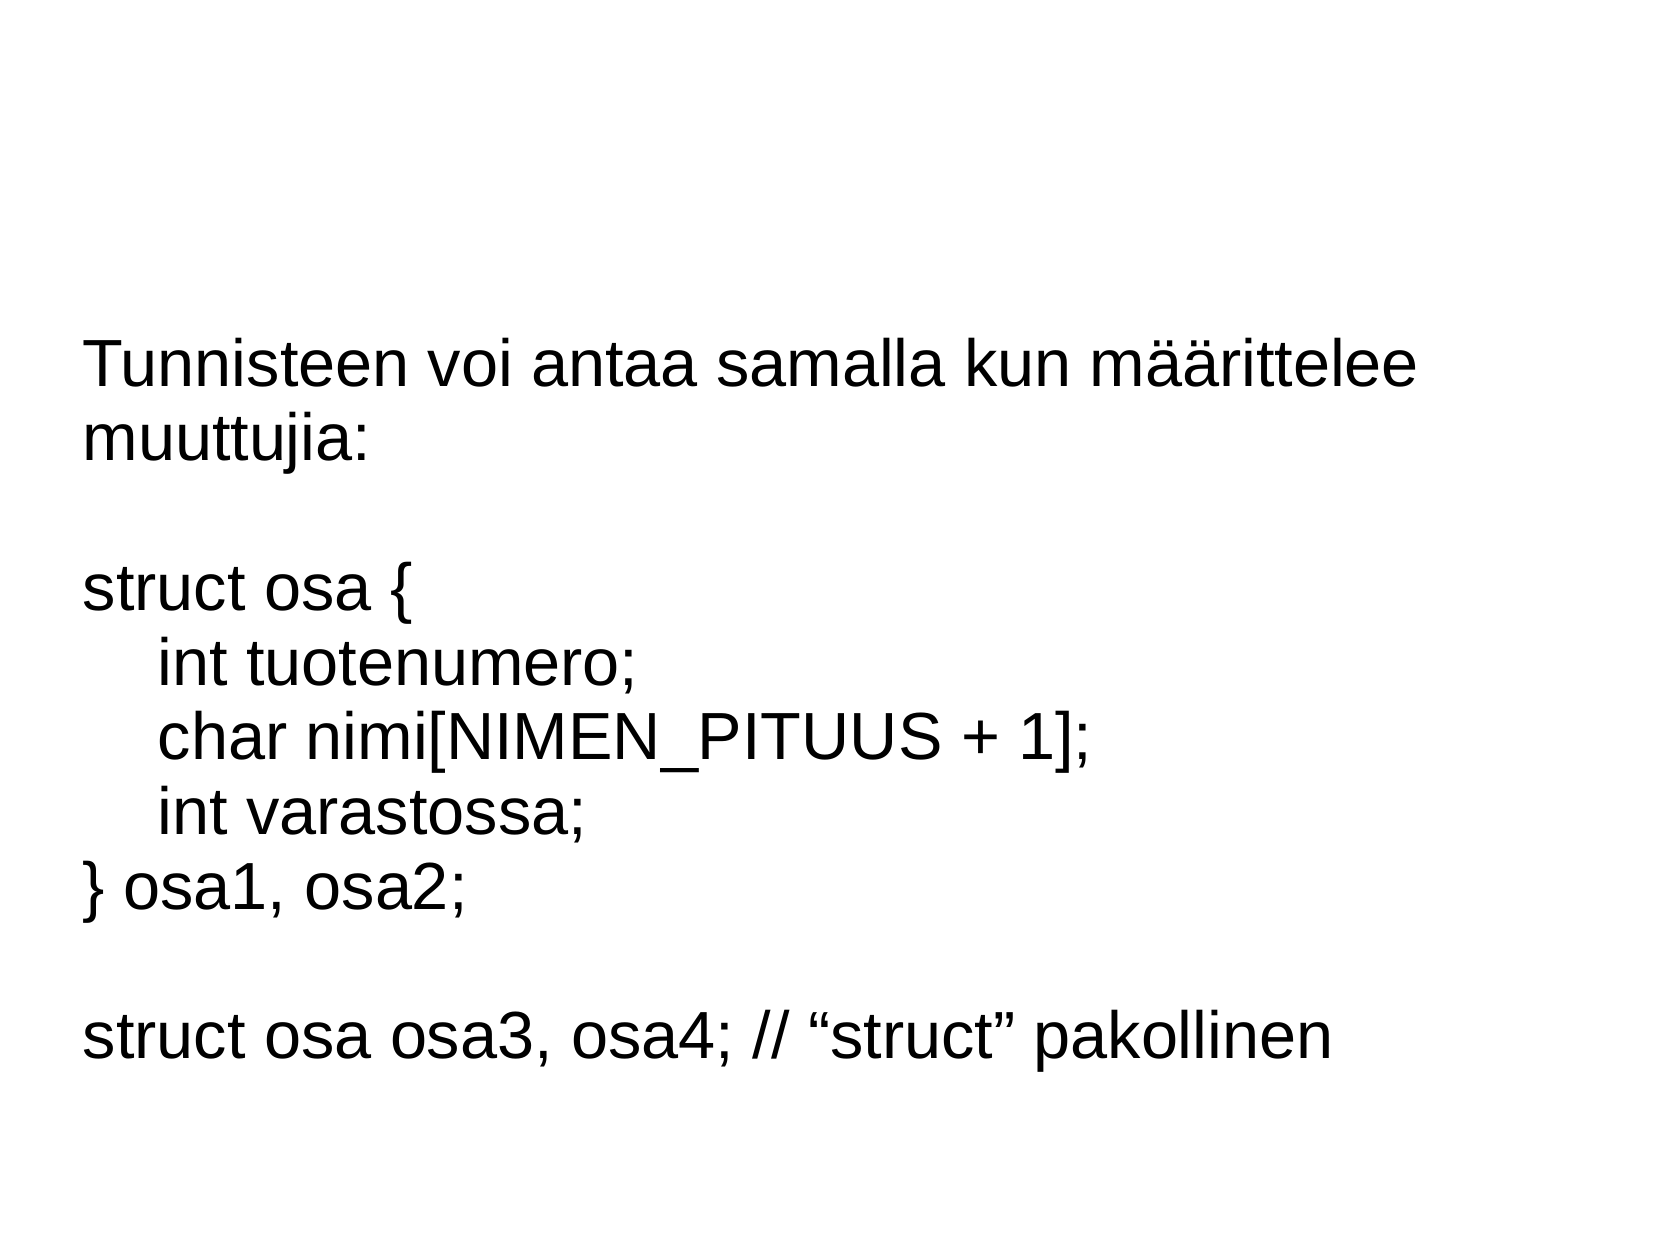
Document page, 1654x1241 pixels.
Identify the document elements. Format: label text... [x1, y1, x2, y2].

text_box Tunnisteen voi antaa samalla kun määrittelee muuttujia: struct osa { int tuotenumero; char nimi[NIMEN_PITUUS + 1]; int varastossa; } osa1, osa2; struct osa osa3, osa4; // “struct” pakollinen [82, 297, 1571, 1102]
